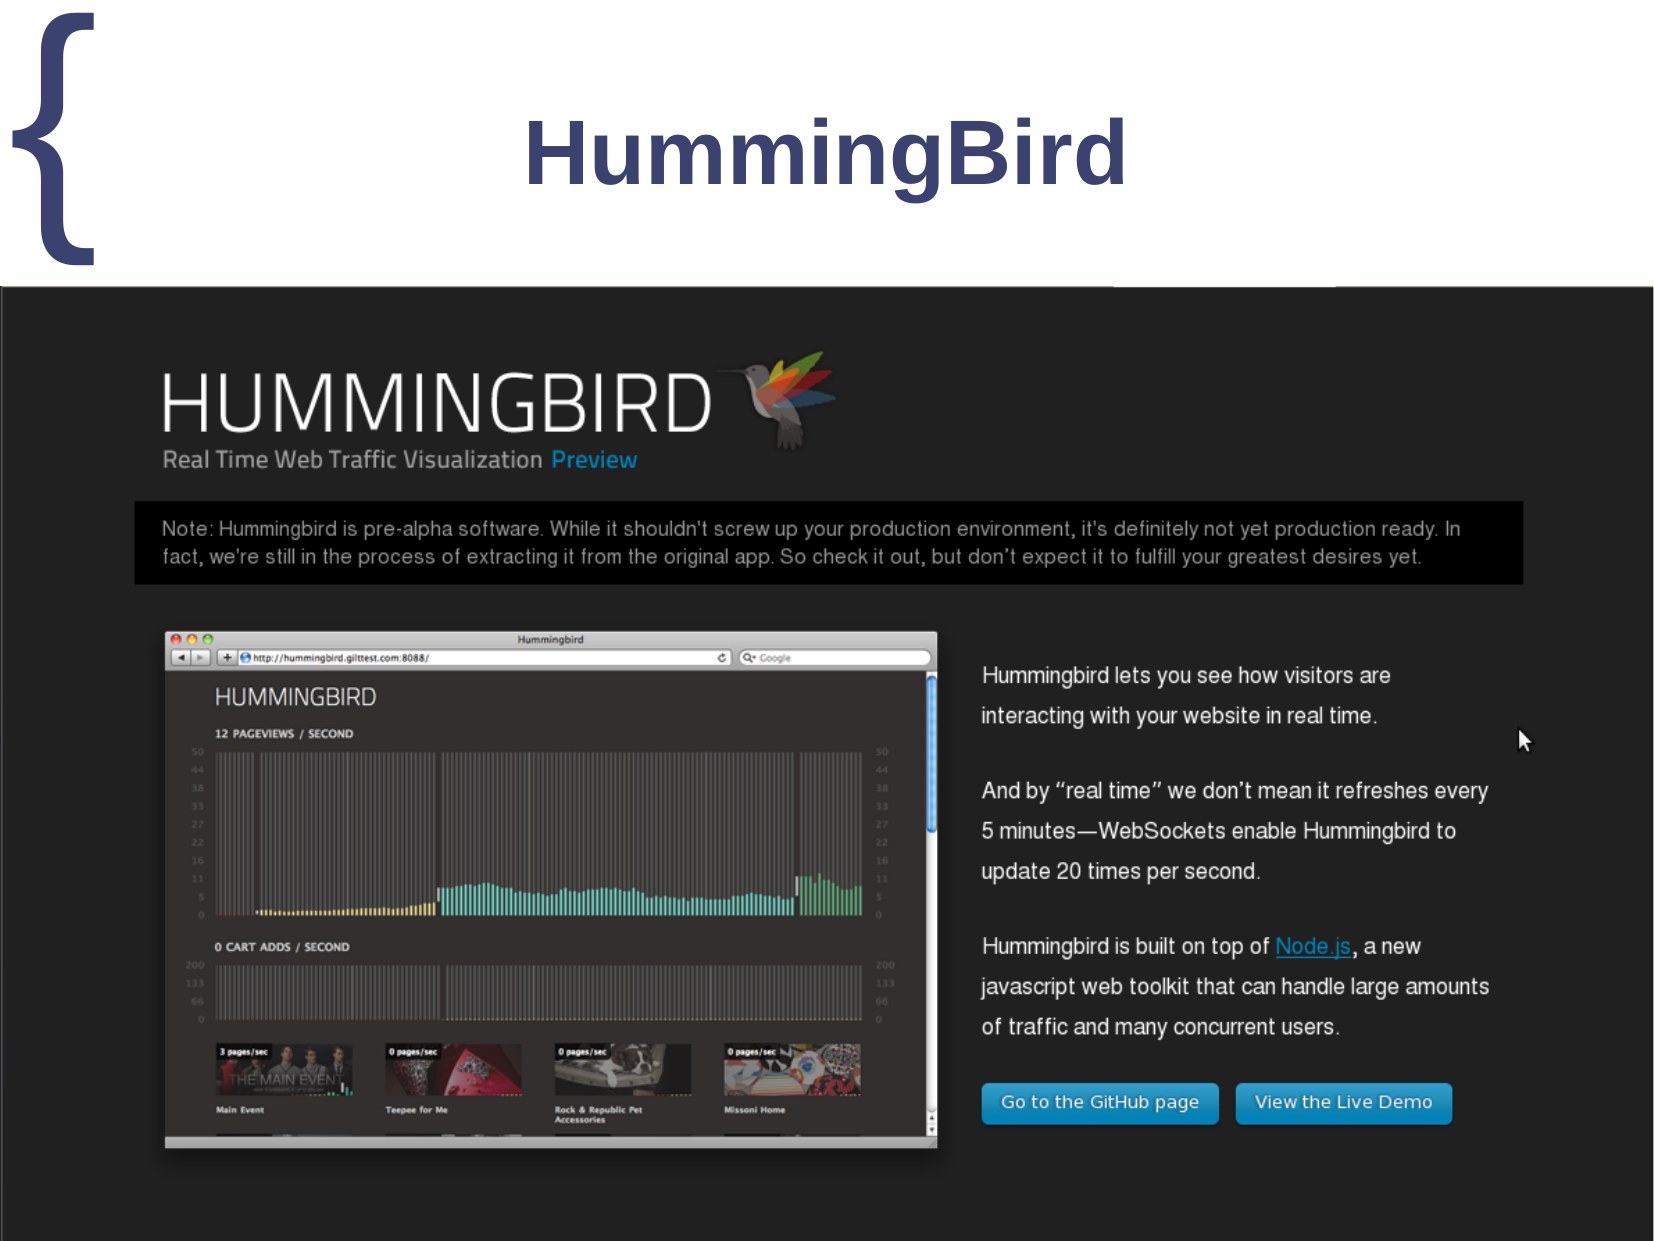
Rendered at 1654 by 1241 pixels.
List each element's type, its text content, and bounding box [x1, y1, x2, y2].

title HummingBird [82, 56, 1571, 250]
picture [0, 286, 1654, 1241]
